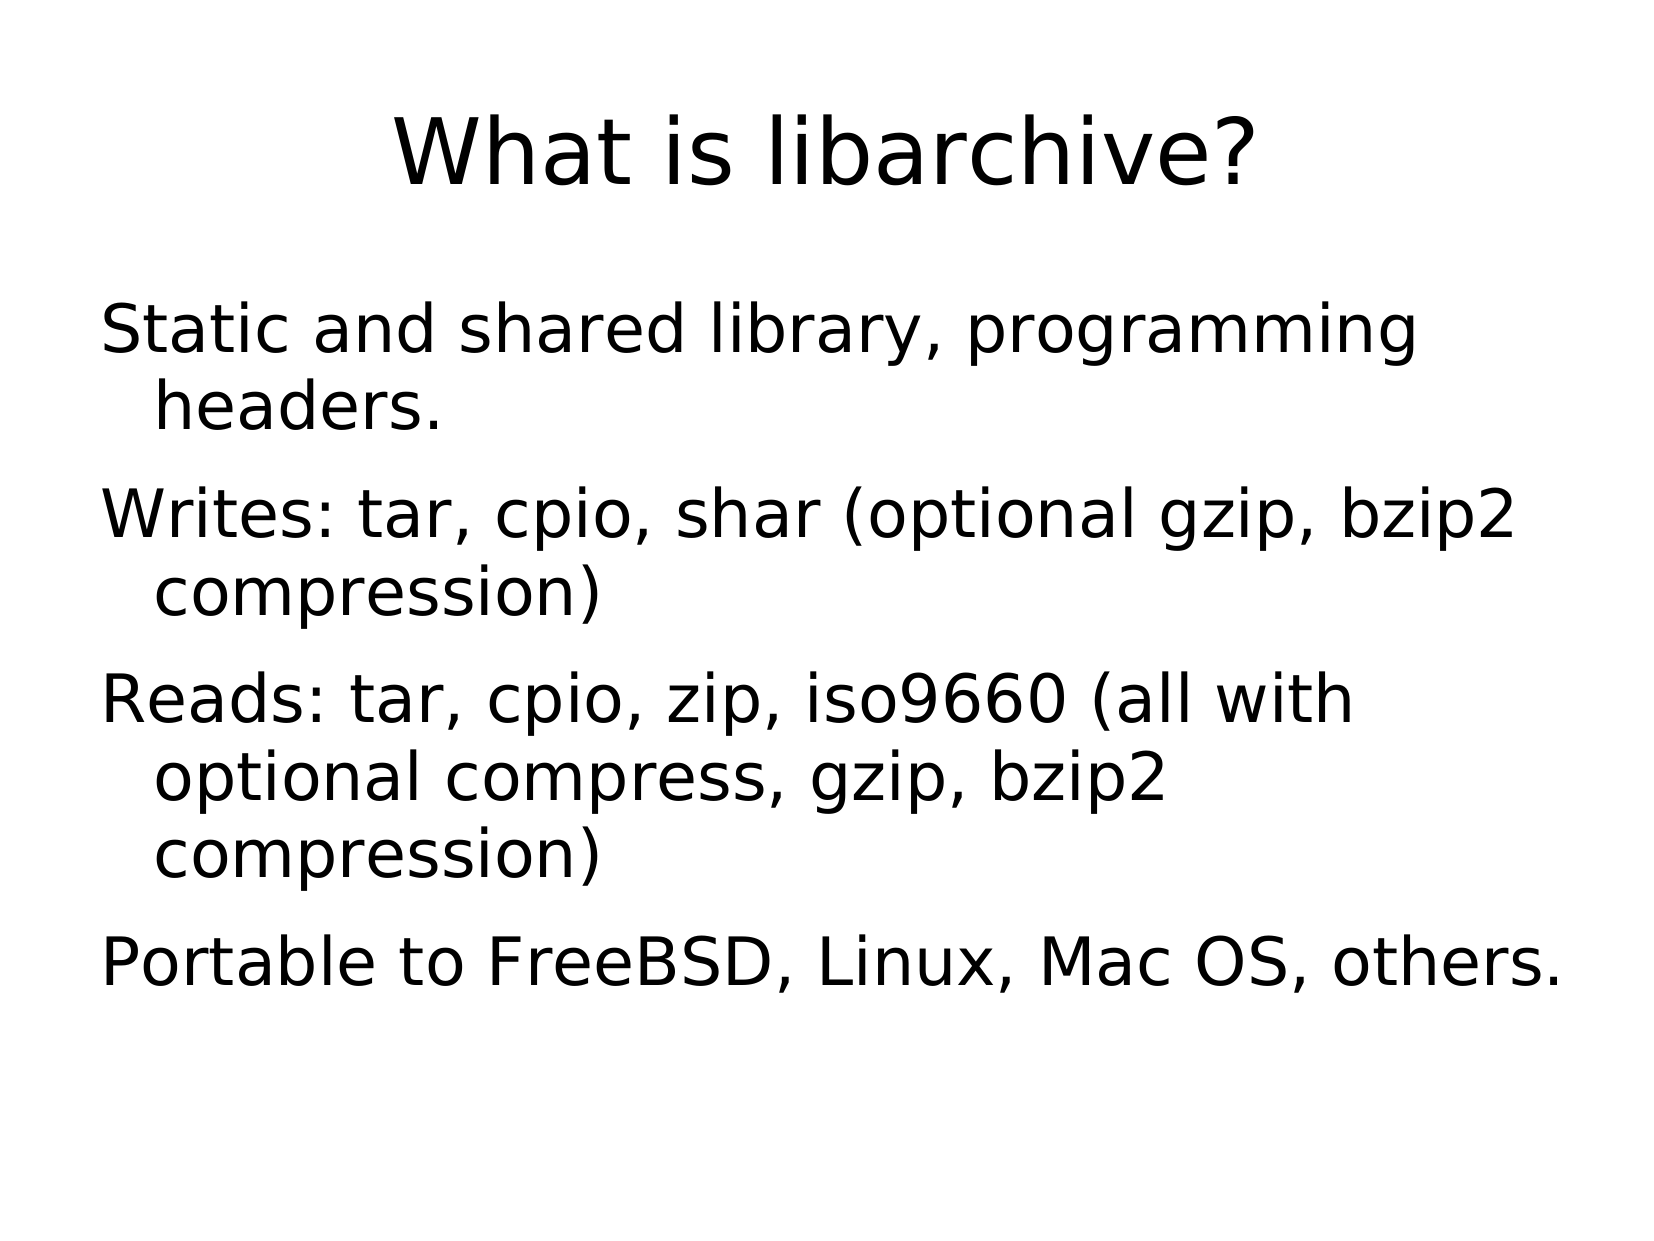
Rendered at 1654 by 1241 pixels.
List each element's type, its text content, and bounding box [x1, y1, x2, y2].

list Static and shared library, programming headers. Writes: tar, cpio, shar (optional gzip, bzip2 compression) Reads: tar, cpio, zip, iso9660 (all with optional compress, gzip, bzip2 compression) Portable to FreeBSD, Linux, Mac OS, others. [82, 290, 1571, 1109]
title What is libarchive? [82, 49, 1571, 257]
